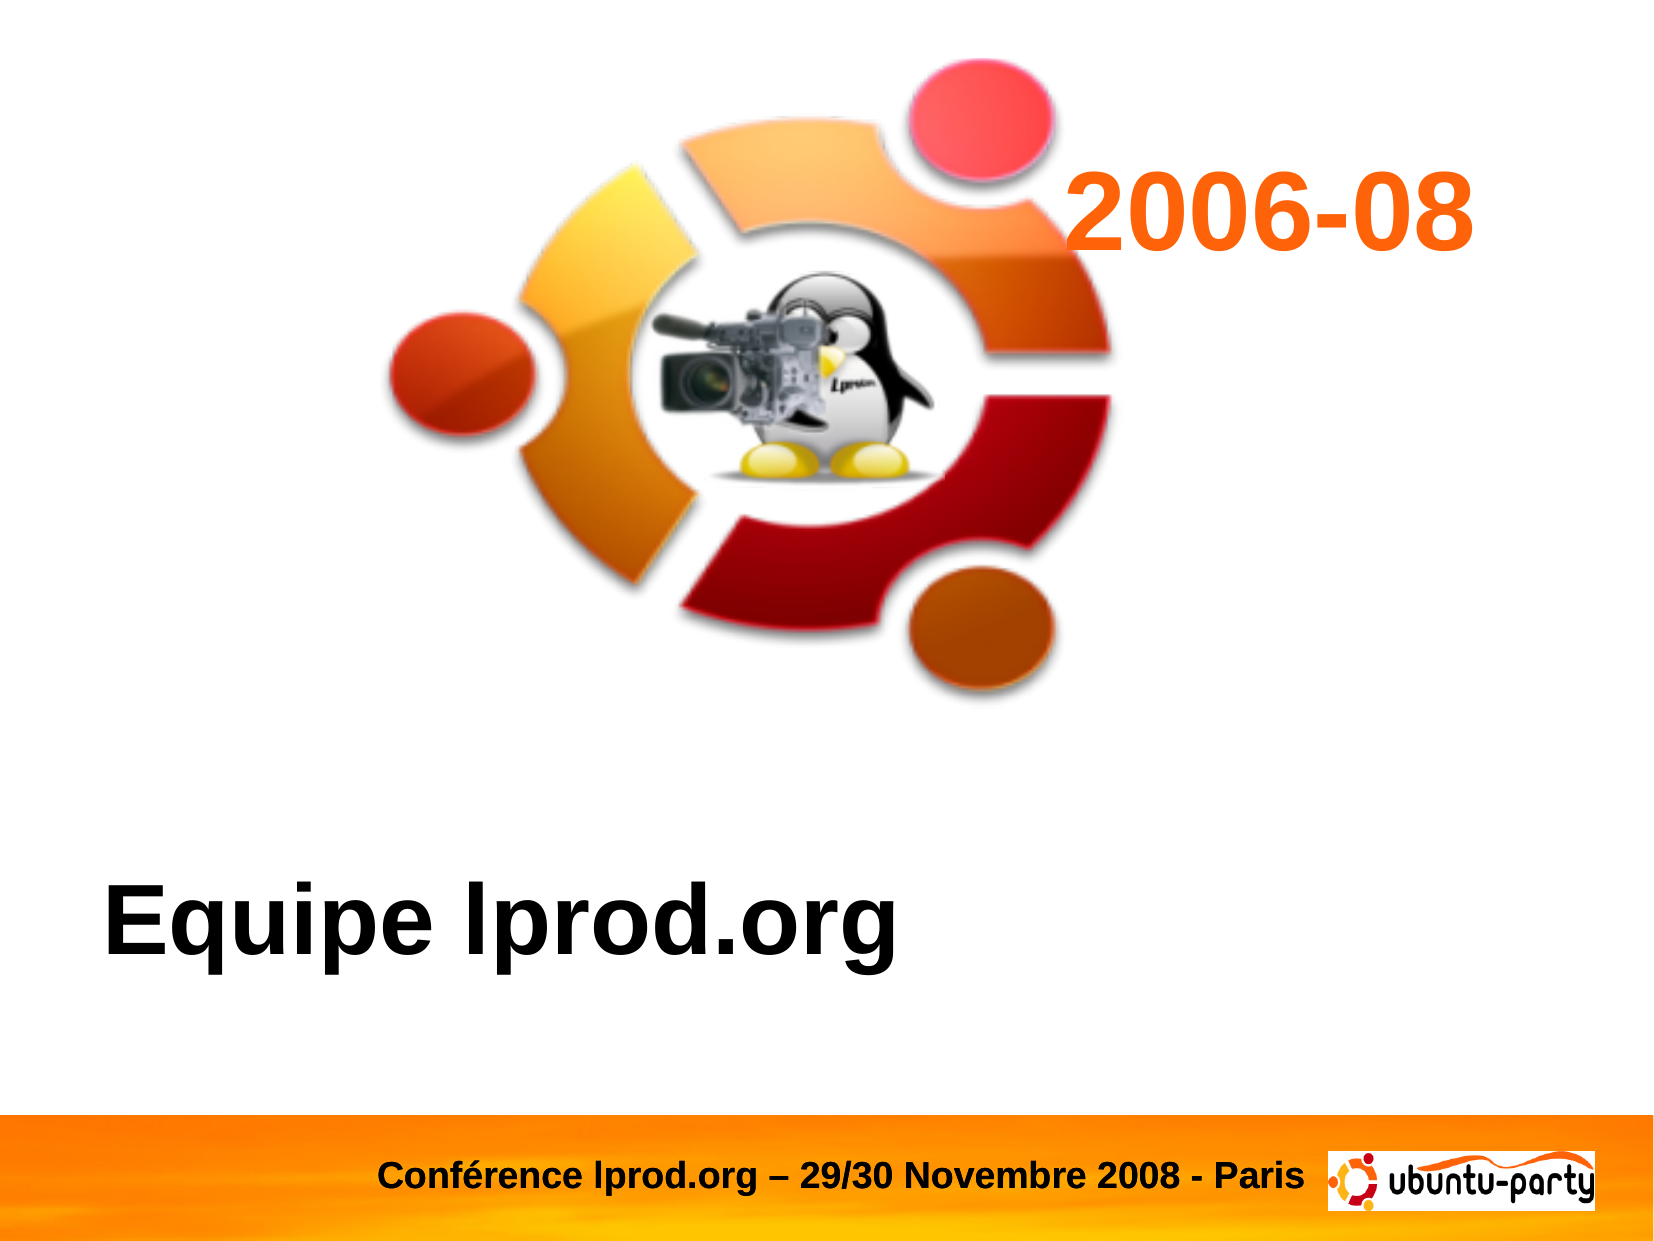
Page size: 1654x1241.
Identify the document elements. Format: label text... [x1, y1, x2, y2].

picture [380, 58, 1123, 709]
text_box Conférence lprod.org – 29/30 Novembre 2008 - Paris [295, 1147, 1388, 1211]
picture [0, 1115, 1654, 1241]
text_box Equipe lprod.org [29, 856, 975, 1000]
text_box 2006-08 [944, 141, 1595, 301]
